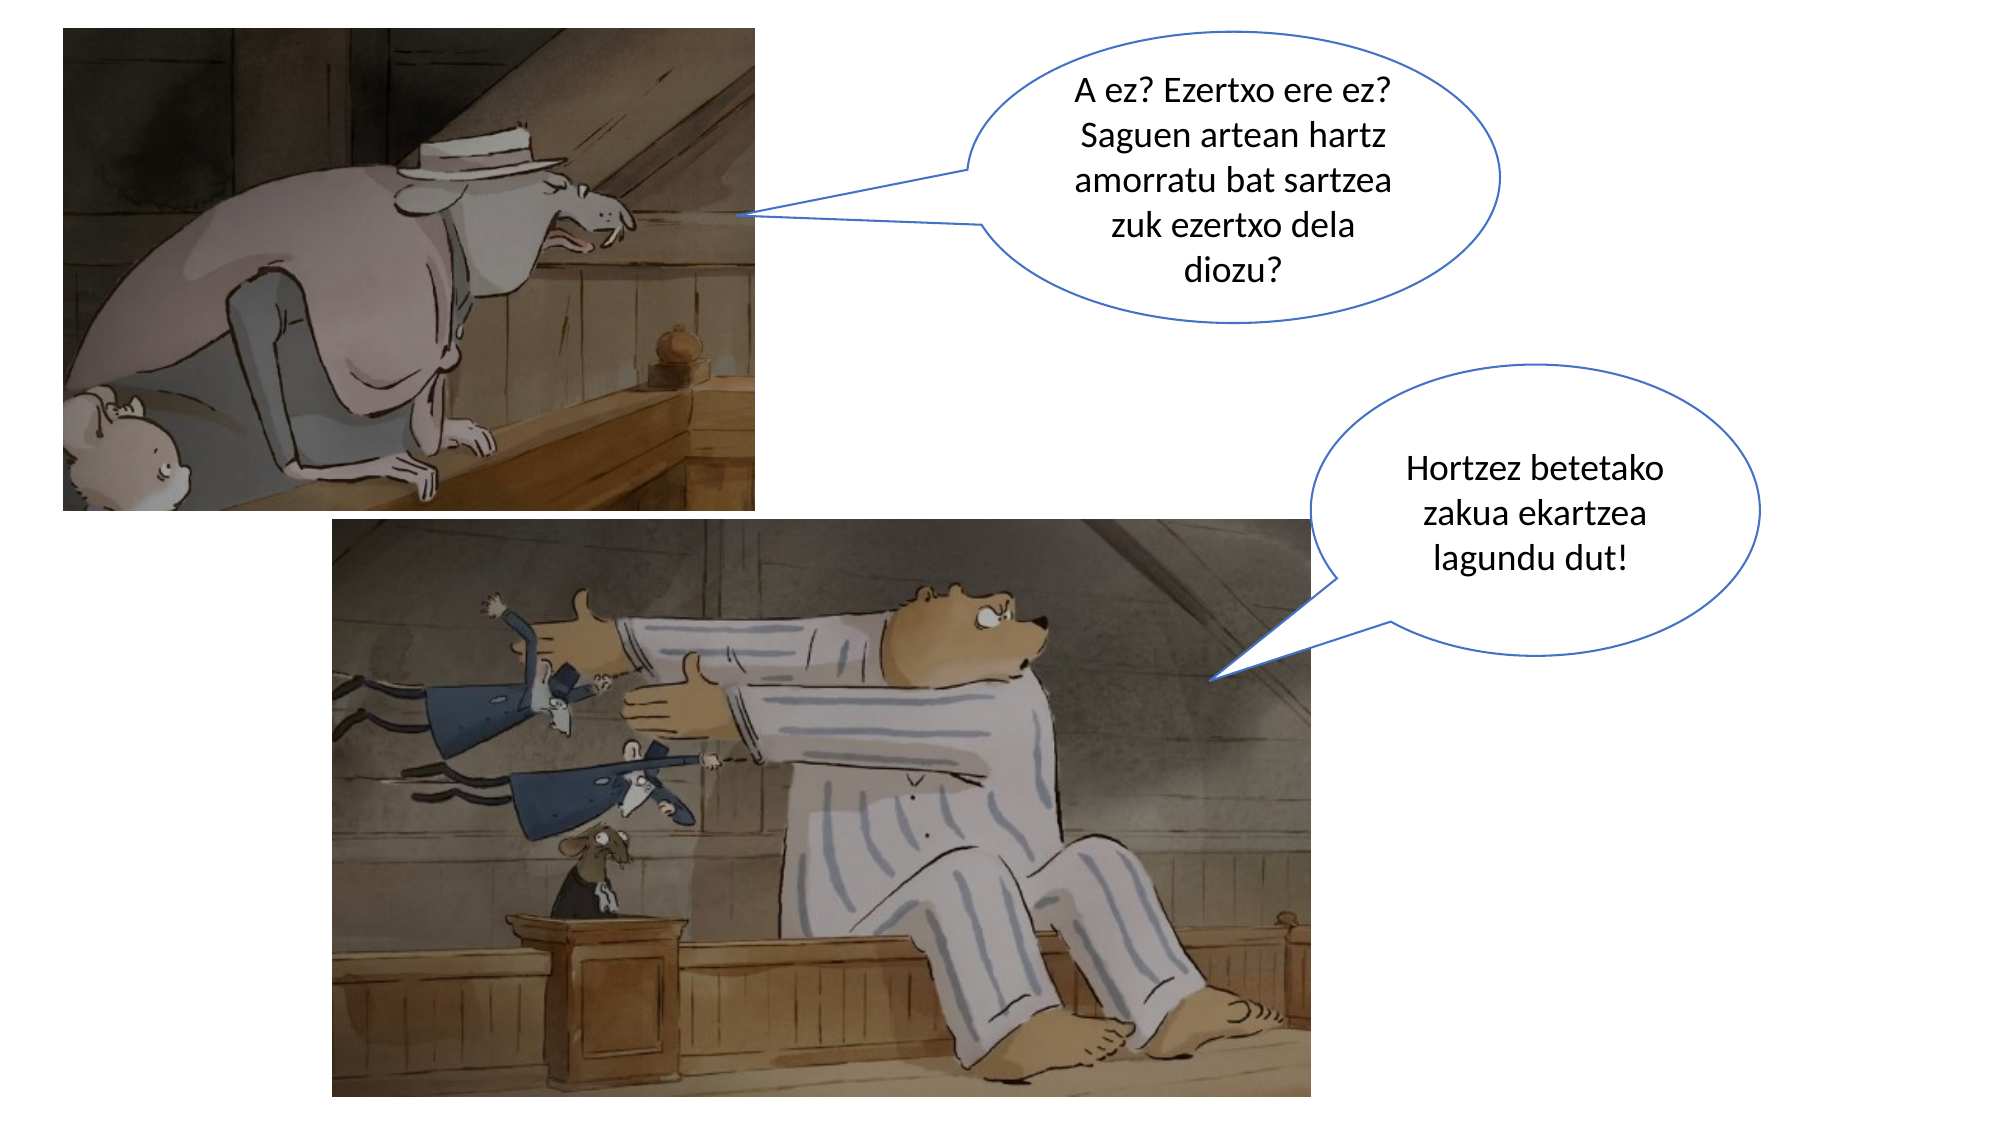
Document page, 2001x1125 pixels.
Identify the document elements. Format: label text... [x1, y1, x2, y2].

text_box Hortzez betetako zakua ekartzea lagundu dut! [1209, 364, 1760, 682]
picture [63, 28, 755, 511]
text_box A ez? Ezertxo ere ez? Saguen artean hartz amorratu bat sartzea zuk ezertxo dela diozu? [736, 31, 1501, 324]
picture [332, 519, 1311, 1097]
